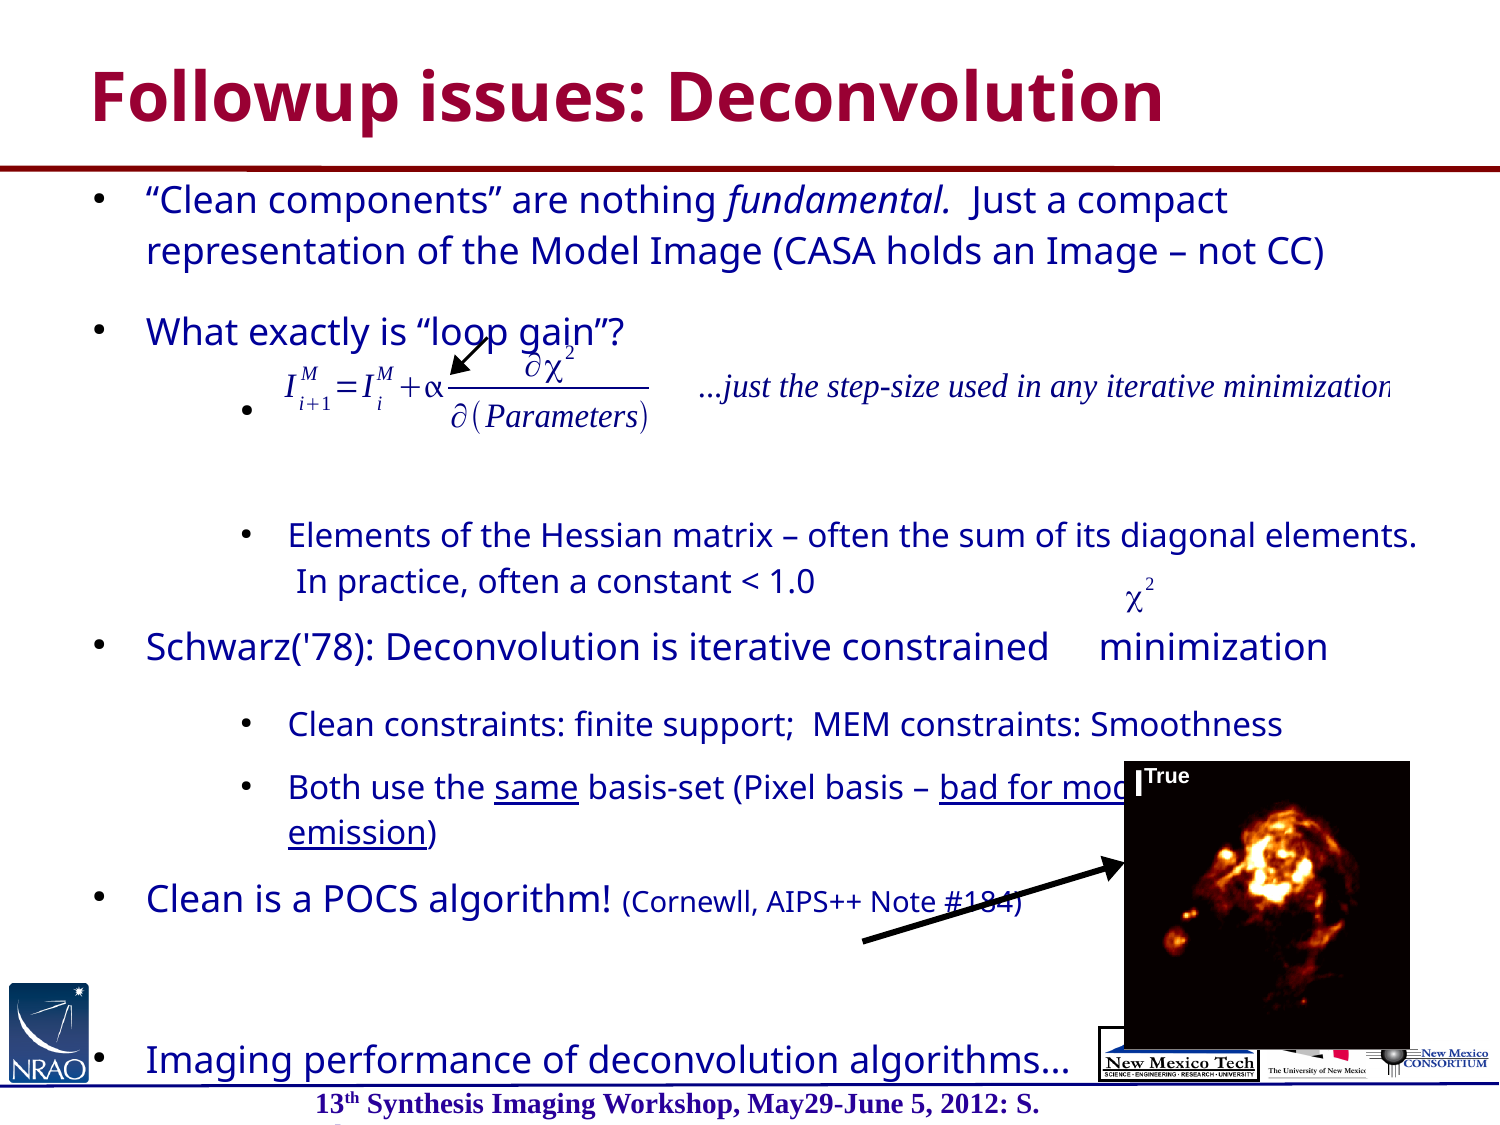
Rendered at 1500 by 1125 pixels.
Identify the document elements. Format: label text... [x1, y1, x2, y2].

list “Clean components” are nothing fundamental. Just a compact representation of the Model Image (CASA holds an Image – not CC) What exactly is “loop gain”? Elements of the Hessian matrix – often the sum of its diagonal elements. In practice, often a constant < 1.0 Schwarz('78): Deconvolution is iterative constrained minimization Clean constraints: finite support; MEM constraints: Smoothness Both use the same basis-set (Pixel basis – bad for modeling complex emission) Clean is a POCS algorithm! (Cornewll, AIPS++ Note #184) Imaging performance of deconvolution algorithms... [75, 173, 1426, 1013]
chart [1118, 568, 1162, 614]
picture [0, 0, 1500, 166]
chart [274, 335, 1390, 438]
title Followup issues: Deconvolution [75, 33, 1426, 157]
text_box ITrue [1118, 754, 1205, 814]
picture [0, 172, 1500, 1125]
